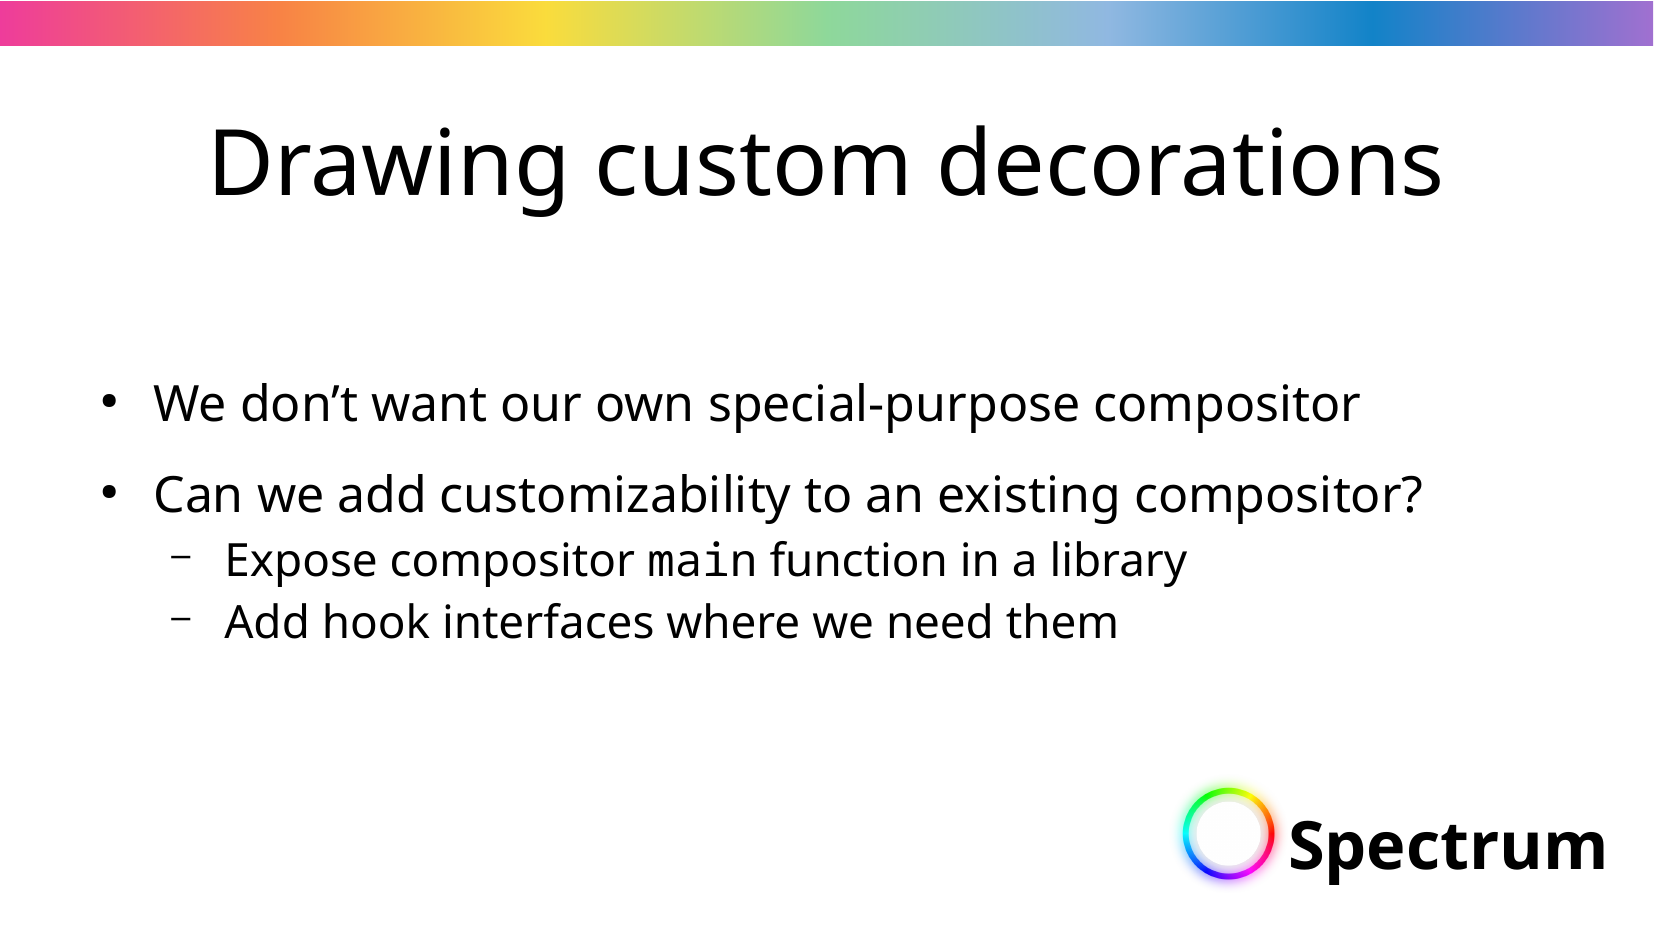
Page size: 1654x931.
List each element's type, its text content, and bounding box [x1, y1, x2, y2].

picture [1169, 774, 1288, 893]
list We don’t want our own special-purpose compositor Can we add customizability to an existing compositor? Expose compositor main function in a library Add hook interfaces where we need them [82, 263, 1571, 758]
title Drawing custom decorations [82, 82, 1571, 238]
